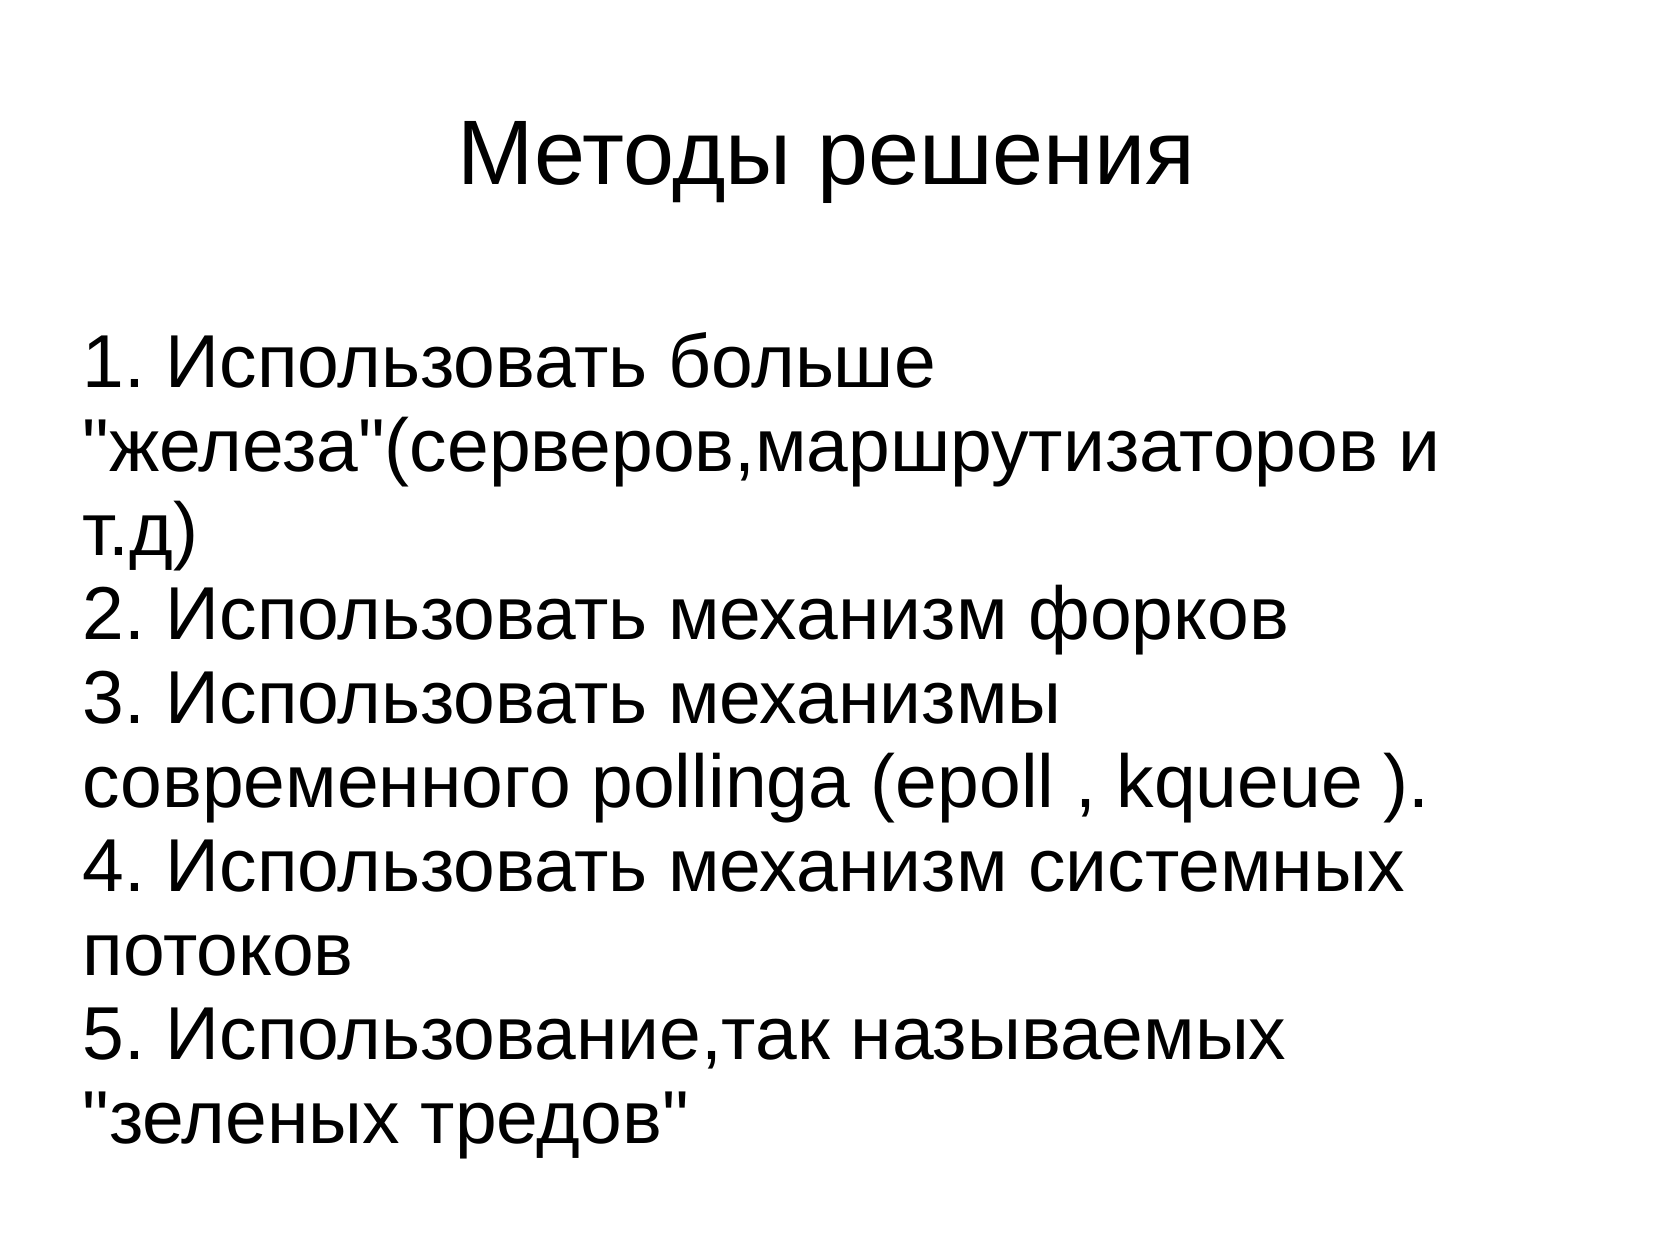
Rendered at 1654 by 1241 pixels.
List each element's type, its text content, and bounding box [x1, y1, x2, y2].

subtitle Использовать больше "железа"(серверов,маршрутизаторов и т.д) Использовать механизм форков Использовать механизмы современного pollingа (epoll , kqueue ). Использовать механизм системных потоков Использование,так называемых "зеленых тредов" [82, 279, 1571, 1201]
title Методы решения [82, 56, 1571, 250]
